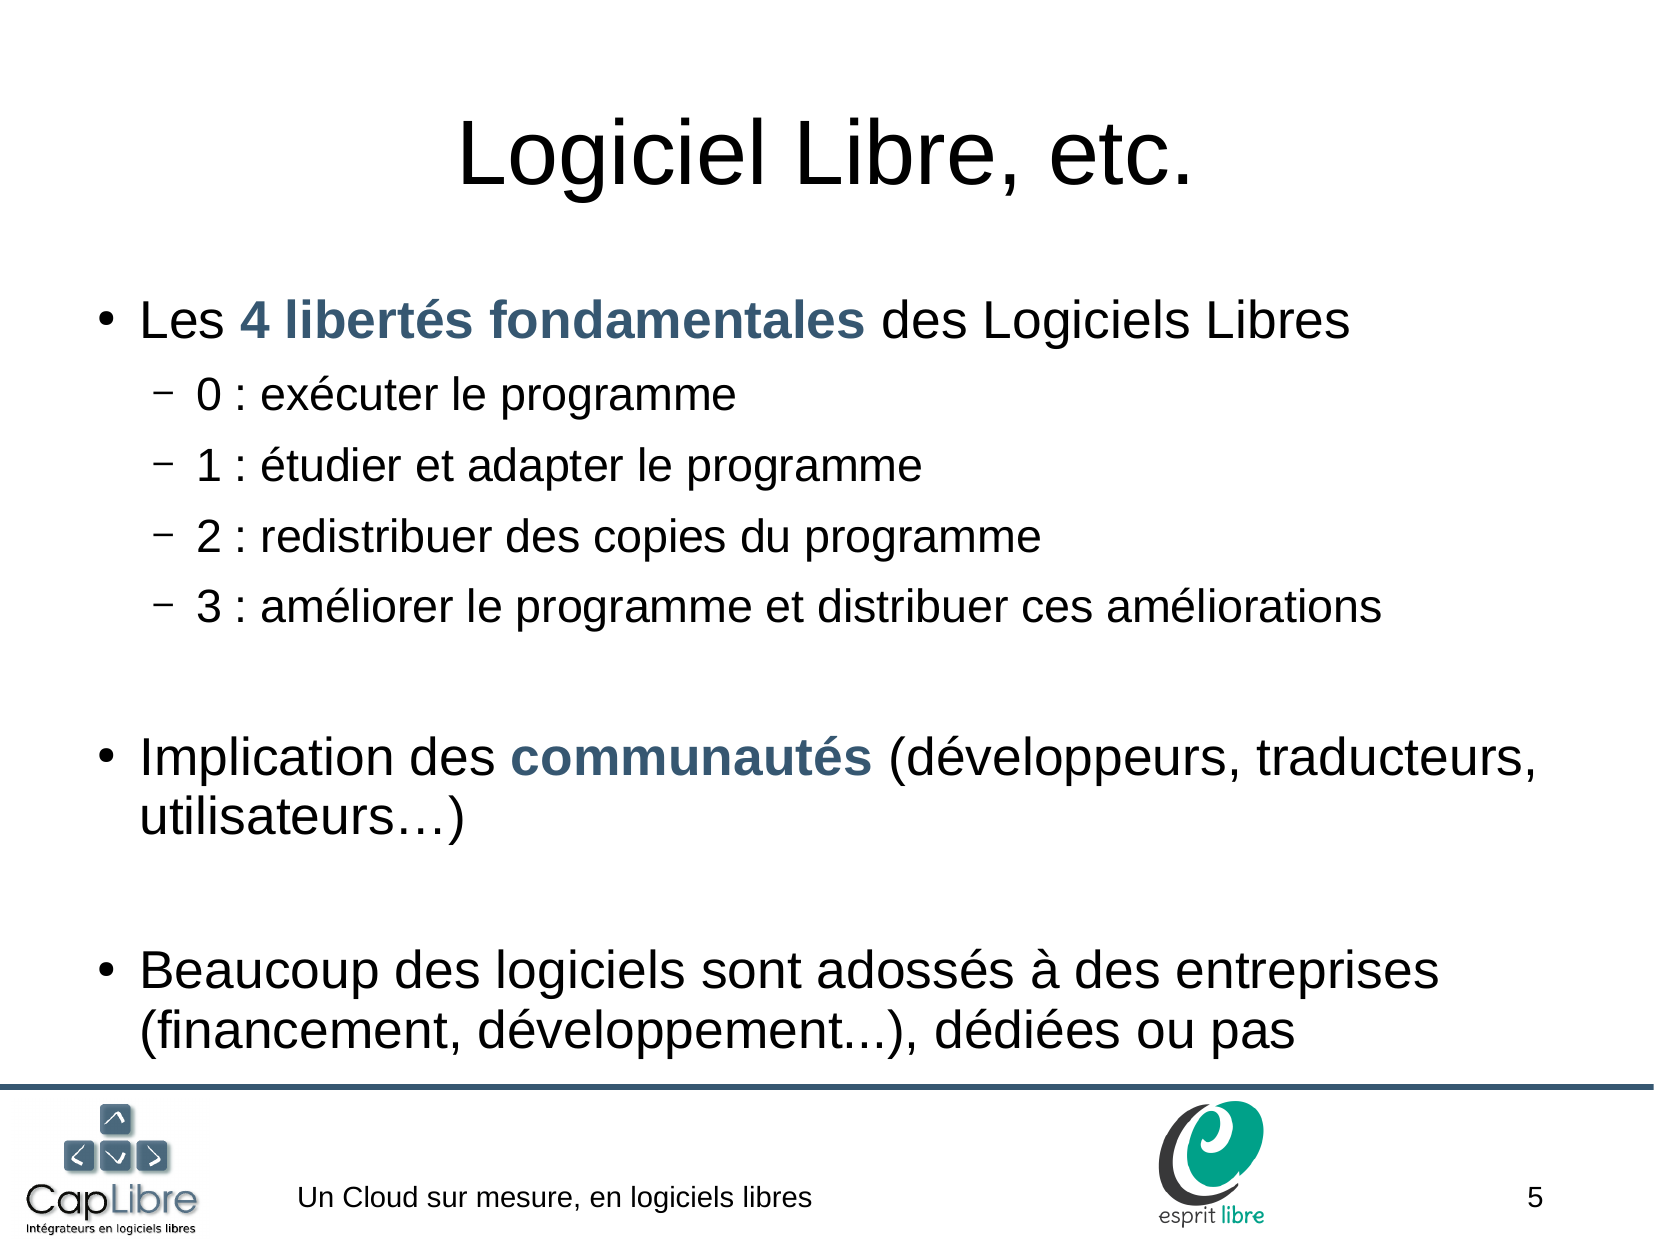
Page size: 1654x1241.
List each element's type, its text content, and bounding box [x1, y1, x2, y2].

picture [11, 1098, 210, 1239]
picture [1145, 1098, 1276, 1229]
list Les 4 libertés fondamentales des Logiciels Libres 0 : exécuter le programme 1 : étudier et adapter le programme 2 : redistribuer des copies du programme 3 : améliorer le programme et distribuer ces améliorations Implication des communautés (développeurs, traducteurs, utilisateurs…) Beaucoup des logiciels sont adossés à des entreprises (financement, développement...), dédiées ou pas [82, 290, 1571, 1063]
title Logiciel Libre, etc. [82, 49, 1571, 257]
